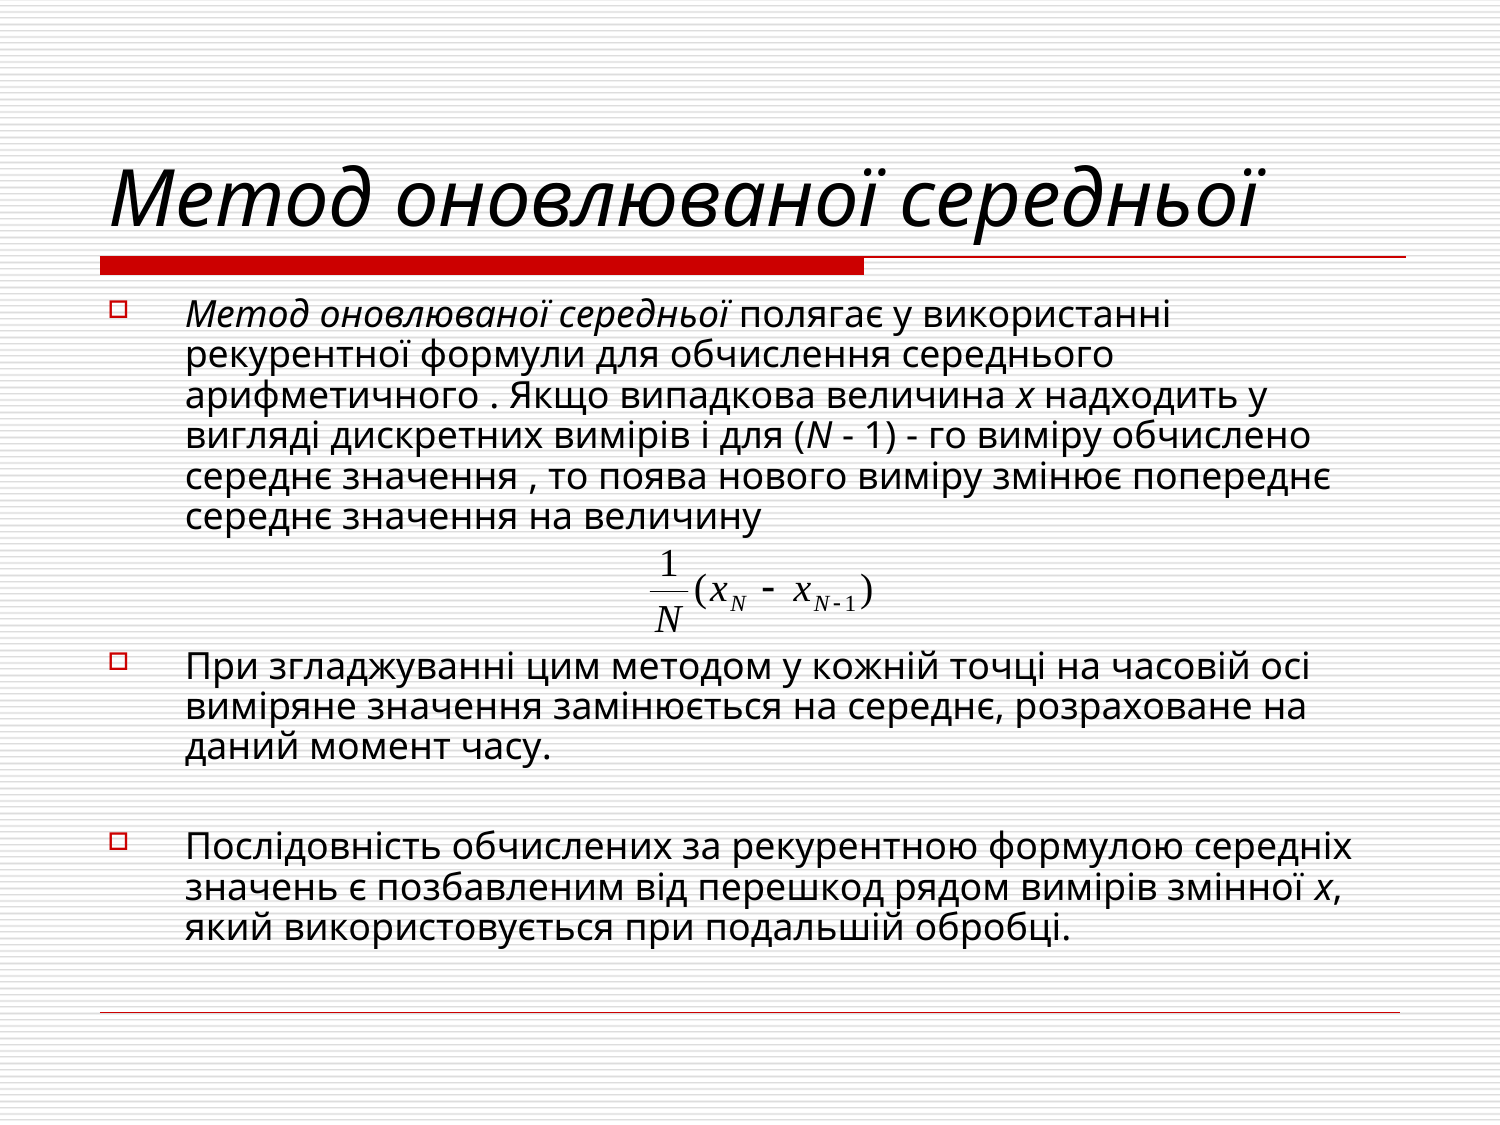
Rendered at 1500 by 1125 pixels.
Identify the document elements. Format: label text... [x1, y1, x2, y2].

chart [643, 538, 880, 641]
list Метод оновлюваної середньої полягає у використанні рекурентної формули для обчислення середнього арифметичного . Якщо випадкова величина х надходить у вигляді дискретних вимірів і для (N - 1) - го виміру обчислено середнє значення , то поява нового виміру змінює попереднє середнє значення на величину При згладжуванні цим методом у кожній точці на часовій осі виміряне значення замінюється на середнє, розраховане на даний момент часу. Послідовність обчислених за рекурентною формулою середніх значень є позбавленим від перешкод рядом вимірів змінної х, який використовується при подальшій обробці. [92, 287, 1406, 988]
title Метод оновлюваної середньої [94, 49, 1407, 250]
picture [0, 0, 1500, 1125]
